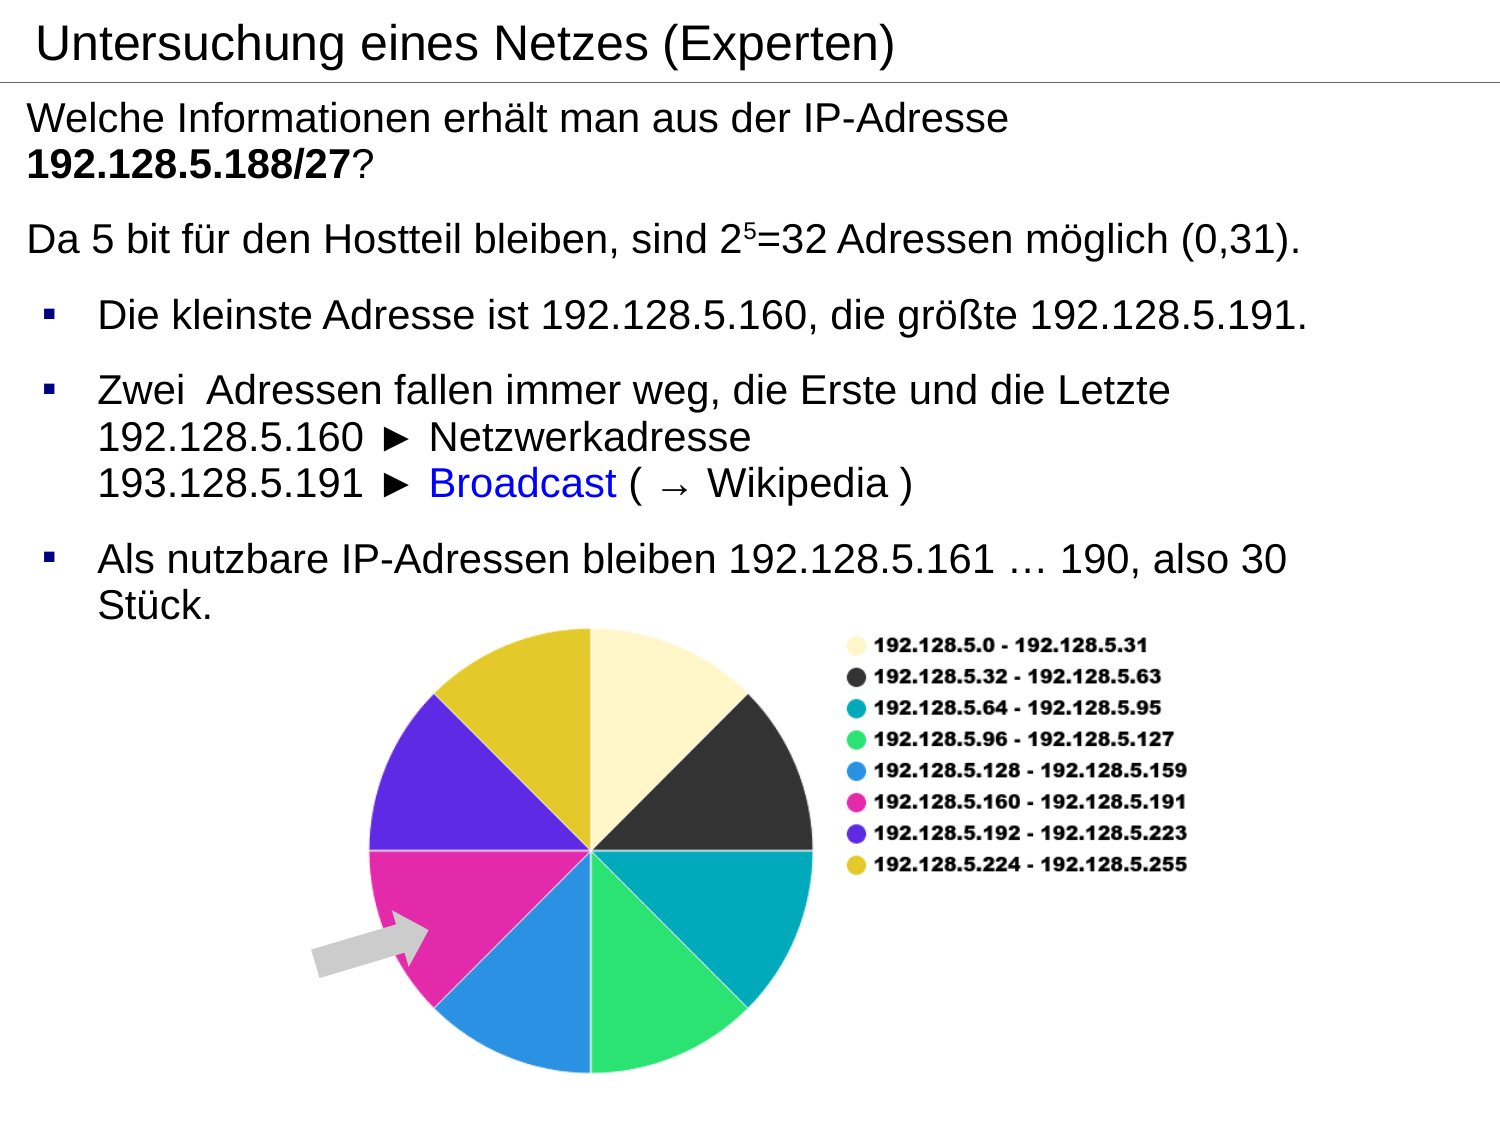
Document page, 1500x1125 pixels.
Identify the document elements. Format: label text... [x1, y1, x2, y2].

list Welche Informationen erhält man aus der IP-Adresse 192.128.5.188/27? Da 5 bit für den Hostteil bleiben, sind 25=32 Adressen möglich (0,31). Die kleinste Adresse ist 192.128.5.160, die größte 192.128.5.191. Zwei Adressen fallen immer weg, die Erste und die Letzte 192.128.5.160 ► Netzwerkadresse 193.128.5.191 ► Broadcast ( → Wikipedia ) Als nutzbare IP-Adressen bleiben 192.128.5.161 … 190, also 30 Stück. [26, 94, 1347, 836]
text_box [311, 910, 429, 979]
title Untersuchung eines Netzes (Experten) [35, 15, 1437, 71]
picture [358, 598, 1205, 1087]
